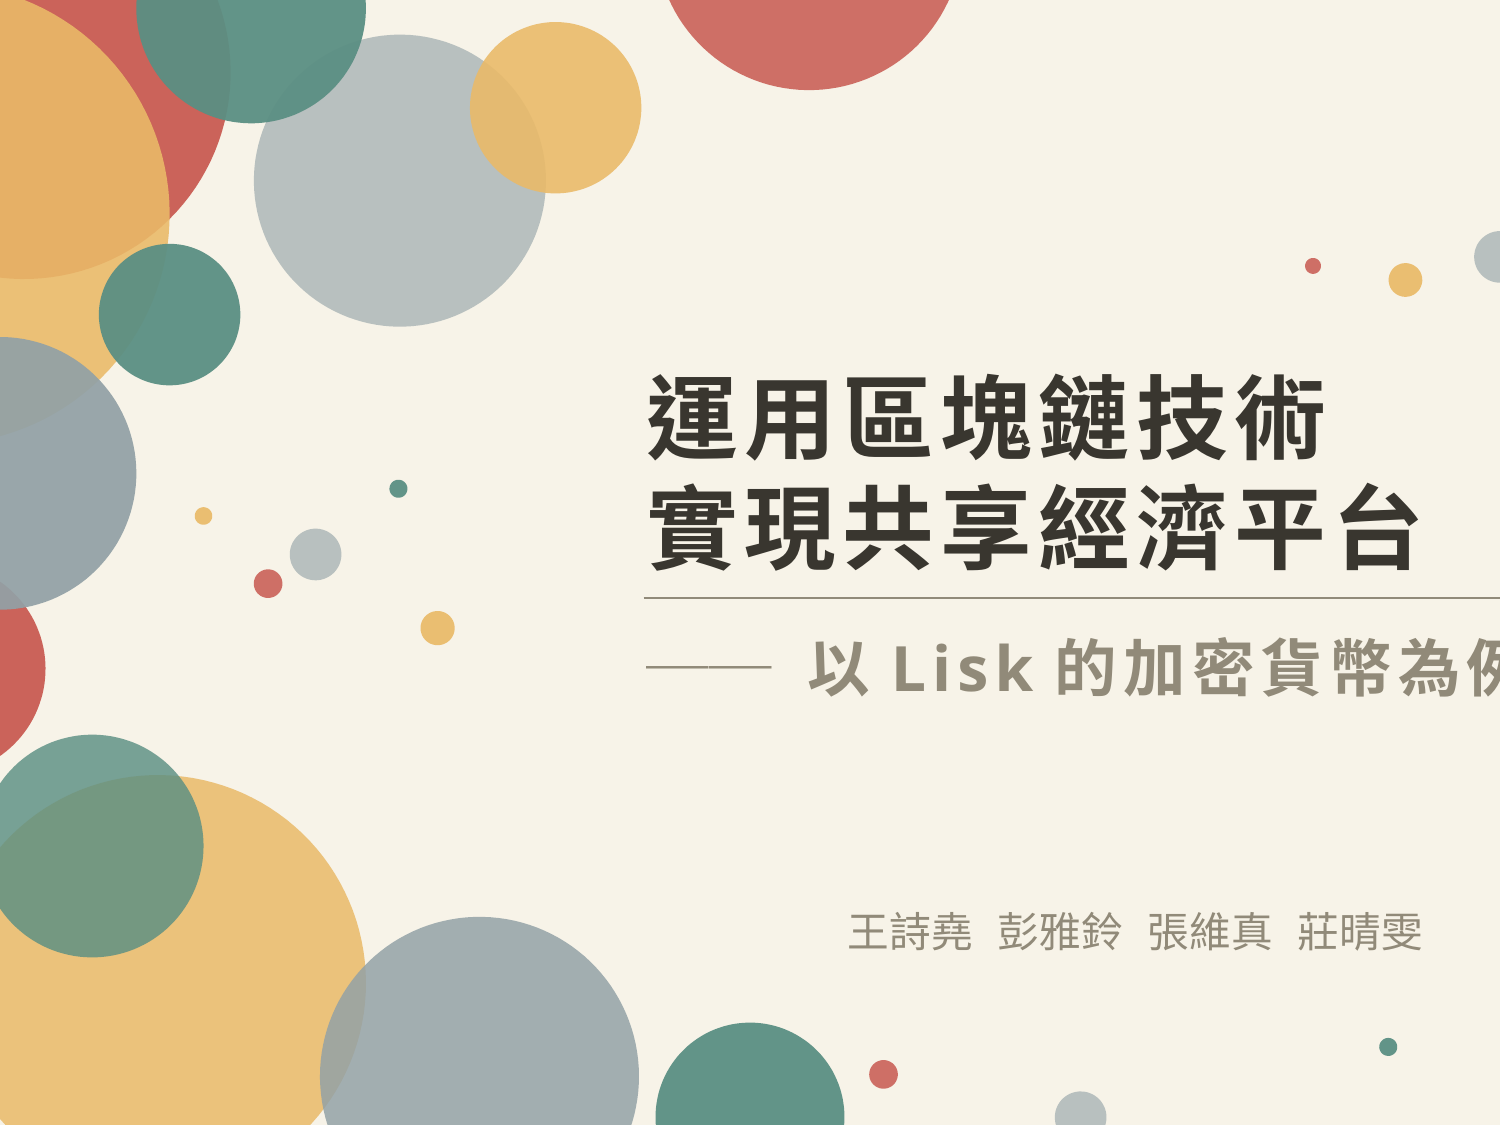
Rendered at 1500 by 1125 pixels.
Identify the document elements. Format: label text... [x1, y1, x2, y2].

text_box [669, 0, 949, 91]
text_box [0, 734, 639, 1125]
text_box [289, 528, 342, 581]
text_box [420, 611, 455, 646]
title 運用區塊鏈技術 實現共享經濟平台 [631, 349, 1459, 592]
text_box [1305, 258, 1321, 274]
text_box [253, 569, 283, 598]
text_box [655, 1022, 845, 1125]
subtitle ── 以Lisk的加密貨幣為例 [631, 621, 1500, 910]
text_box [0, 0, 642, 756]
text_box [194, 507, 213, 525]
text_box [389, 479, 408, 498]
text_box [1474, 231, 1500, 283]
text_box [1054, 1091, 1107, 1125]
text_box [1388, 263, 1423, 297]
text_box [869, 1060, 898, 1089]
text_box 王詩堯 彭雅鈴 張維真 莊晴雯 [832, 898, 1444, 965]
text_box [1379, 1037, 1398, 1056]
